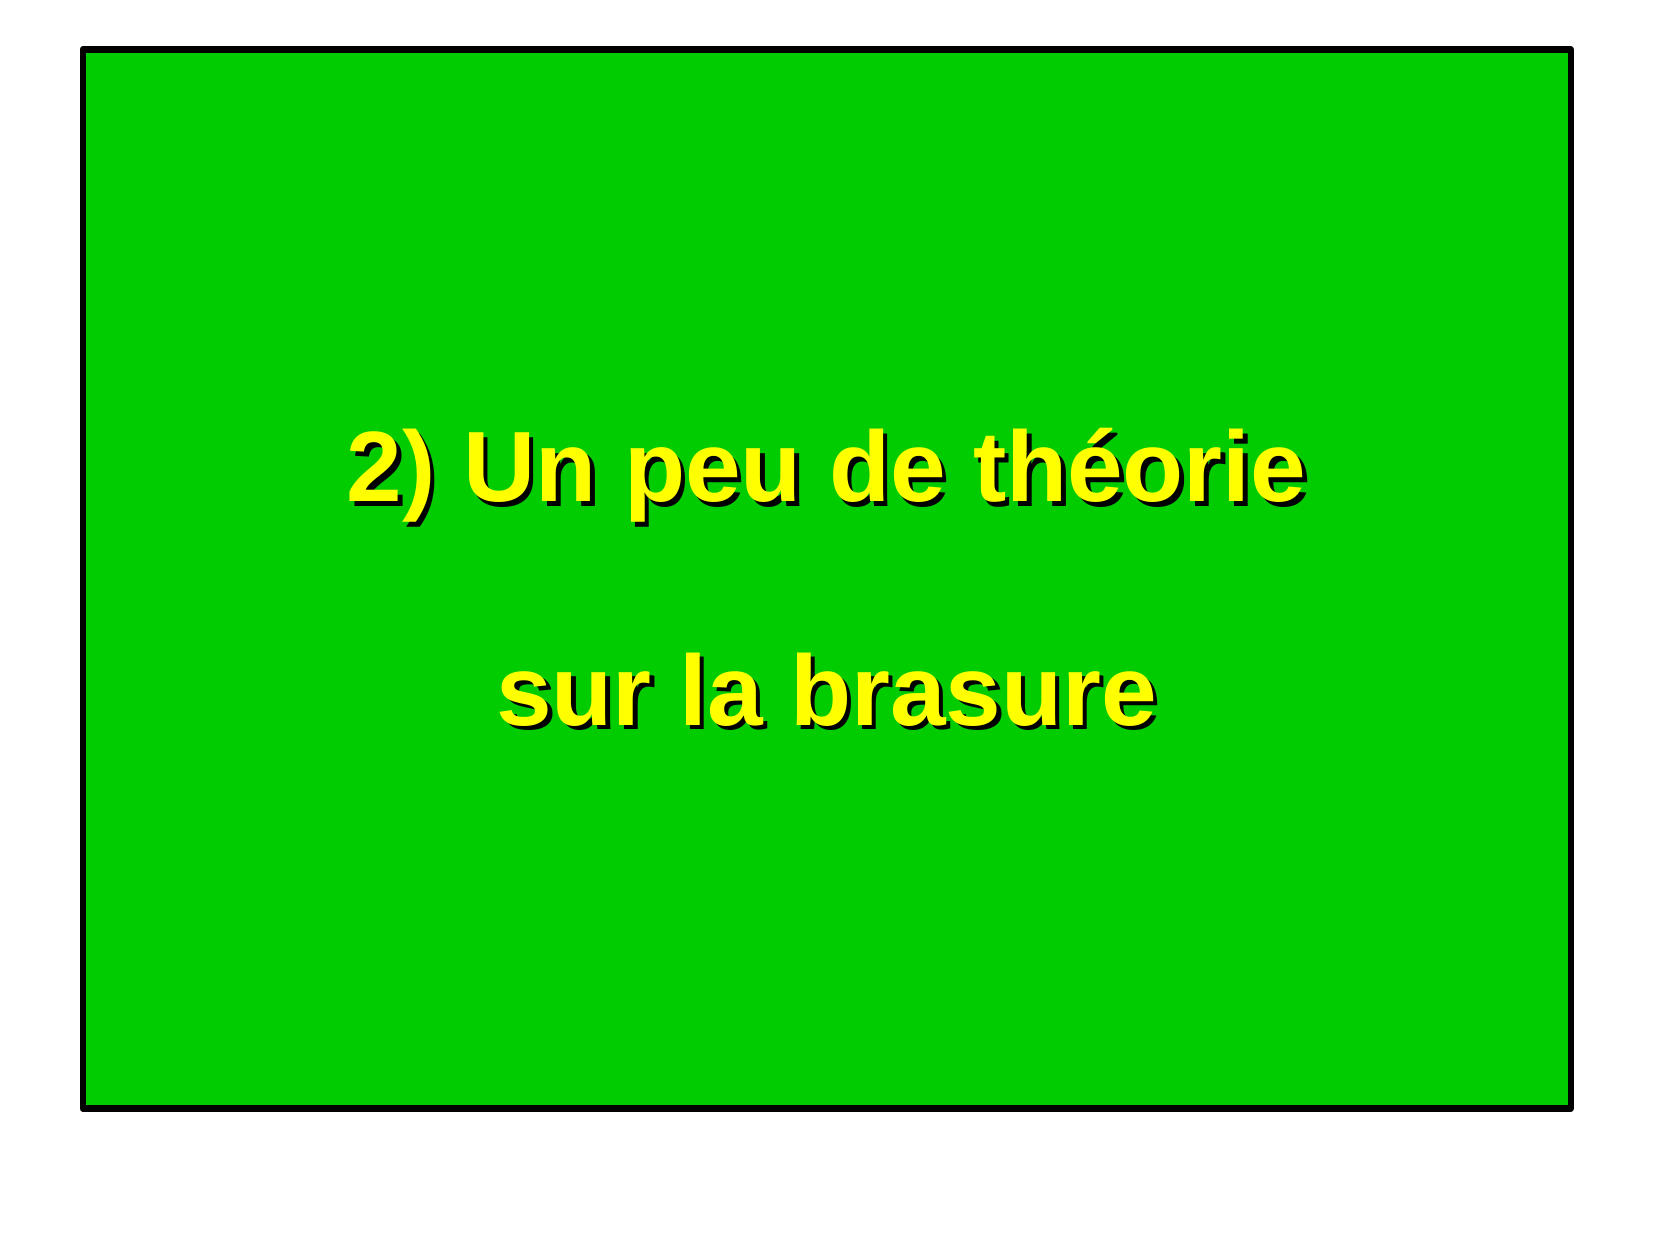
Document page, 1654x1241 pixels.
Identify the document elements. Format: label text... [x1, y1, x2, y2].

subtitle 2) Un peu de théorie sur la brasure [82, 49, 1571, 1109]
